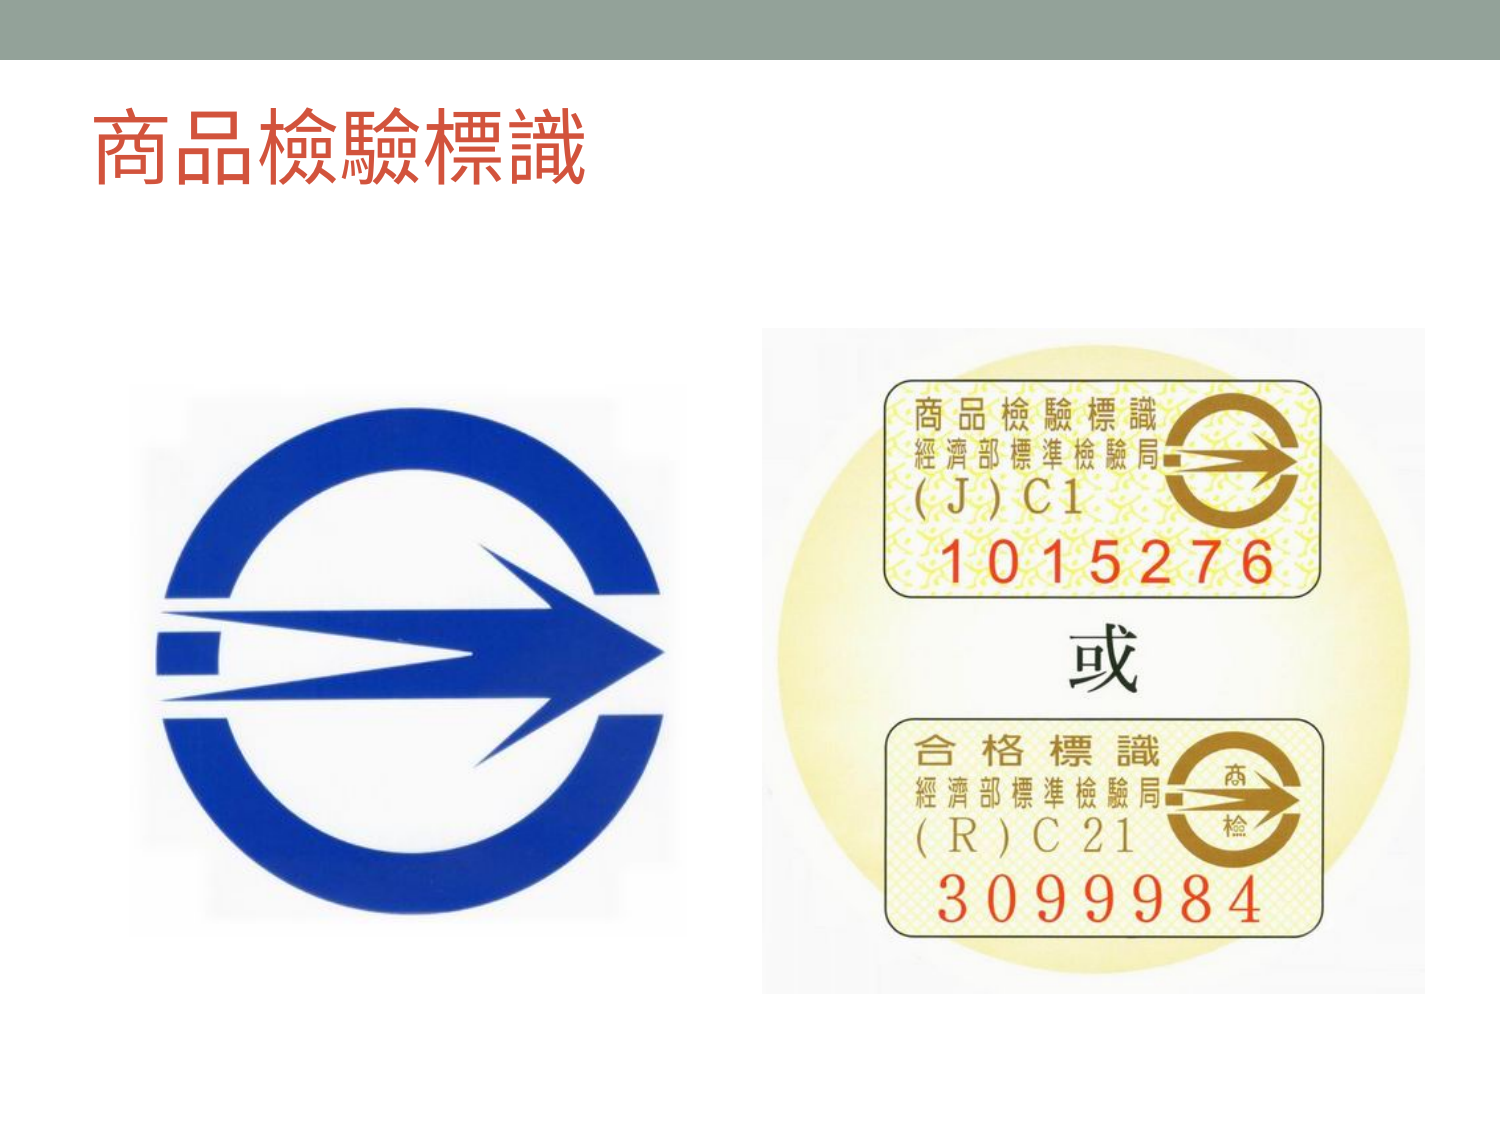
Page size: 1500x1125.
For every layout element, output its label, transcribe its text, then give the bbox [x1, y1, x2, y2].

picture [762, 328, 1425, 994]
title 商品檢驗標識 [75, 87, 1425, 250]
picture [93, 348, 719, 974]
